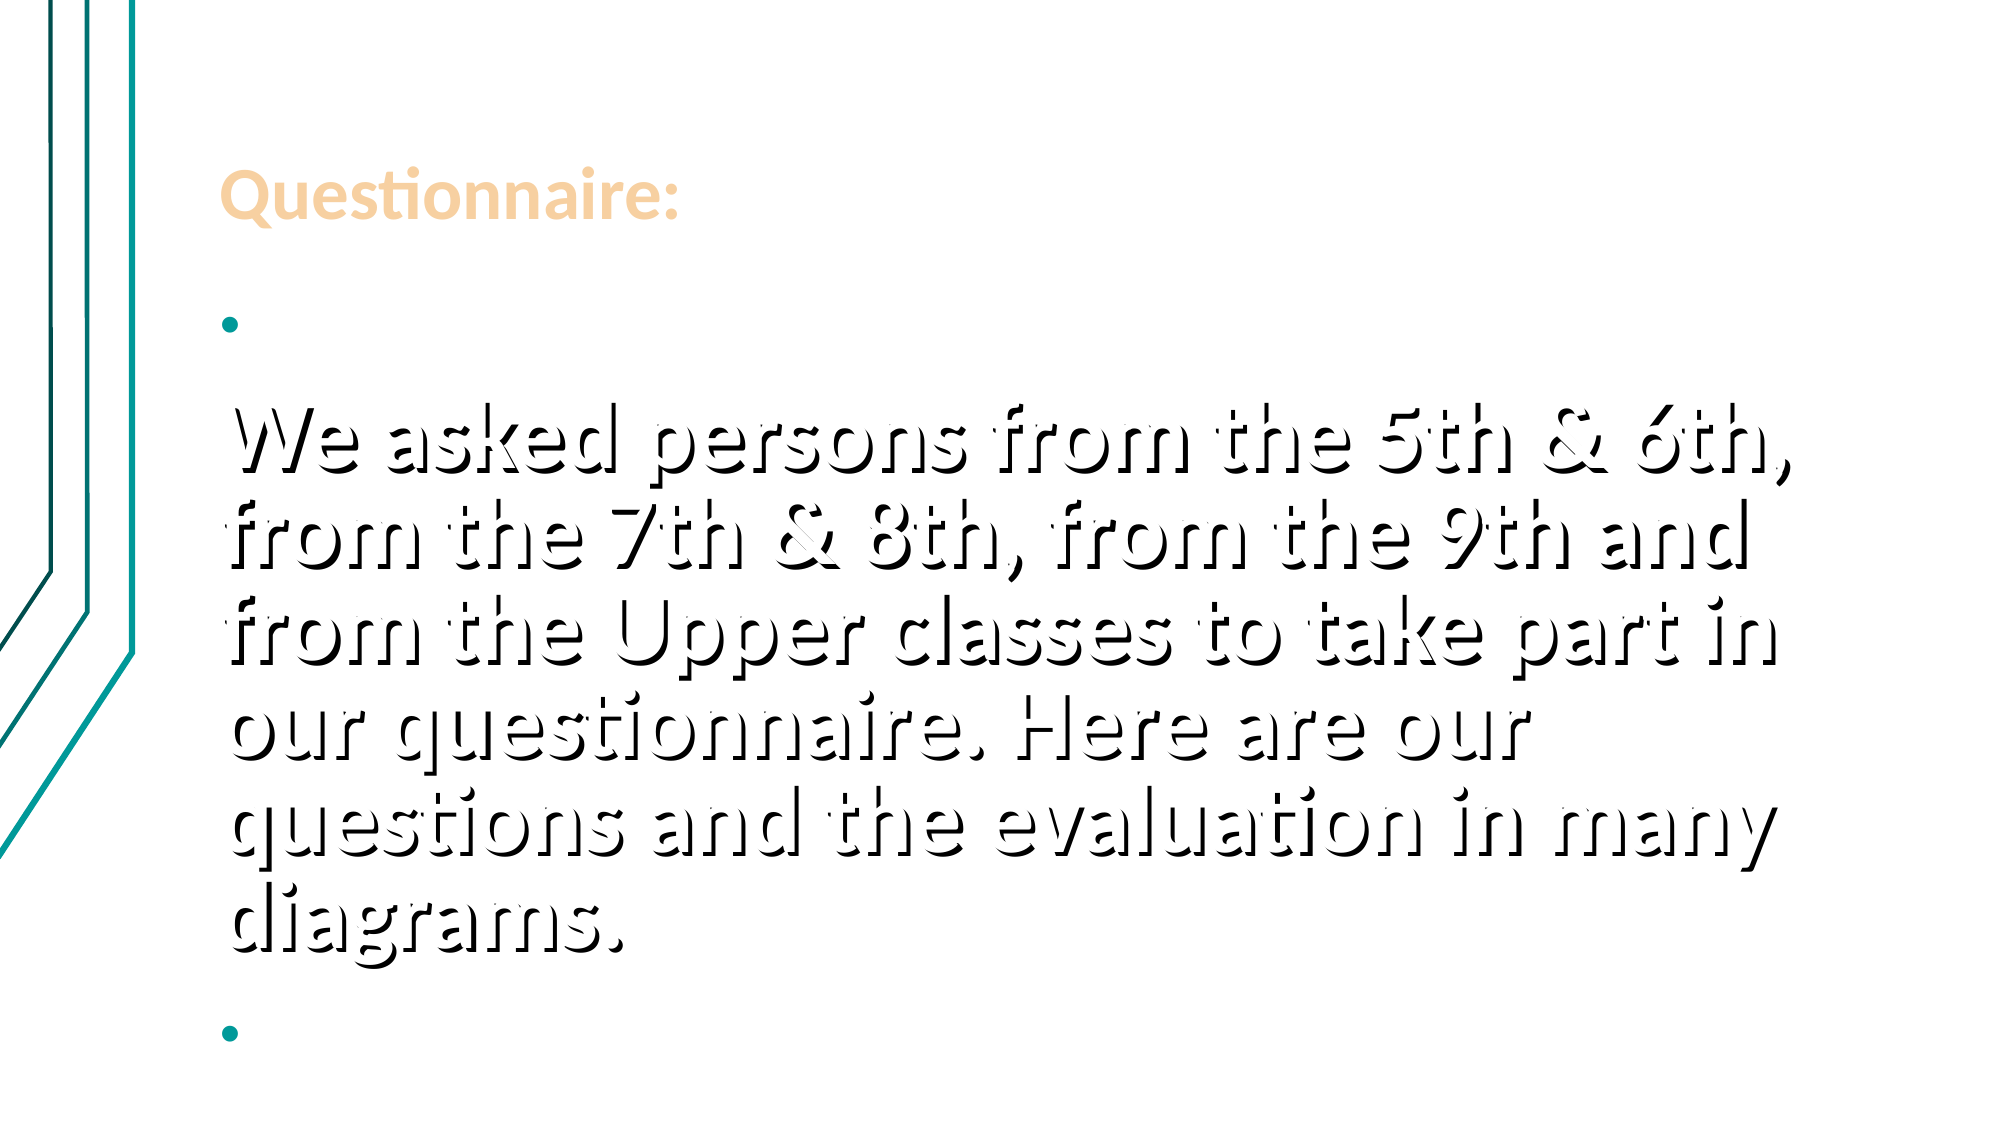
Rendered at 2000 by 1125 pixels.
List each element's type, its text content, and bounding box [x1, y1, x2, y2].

title Questionnaire: [199, 45, 1900, 246]
list We asked persons from the 5th & 6th, from the 7th & 8th, from the 9th and from the Upper classes to take part in our questionnaire. Here are our questions and the evaluation in many diagrams. [199, 279, 1900, 1012]
